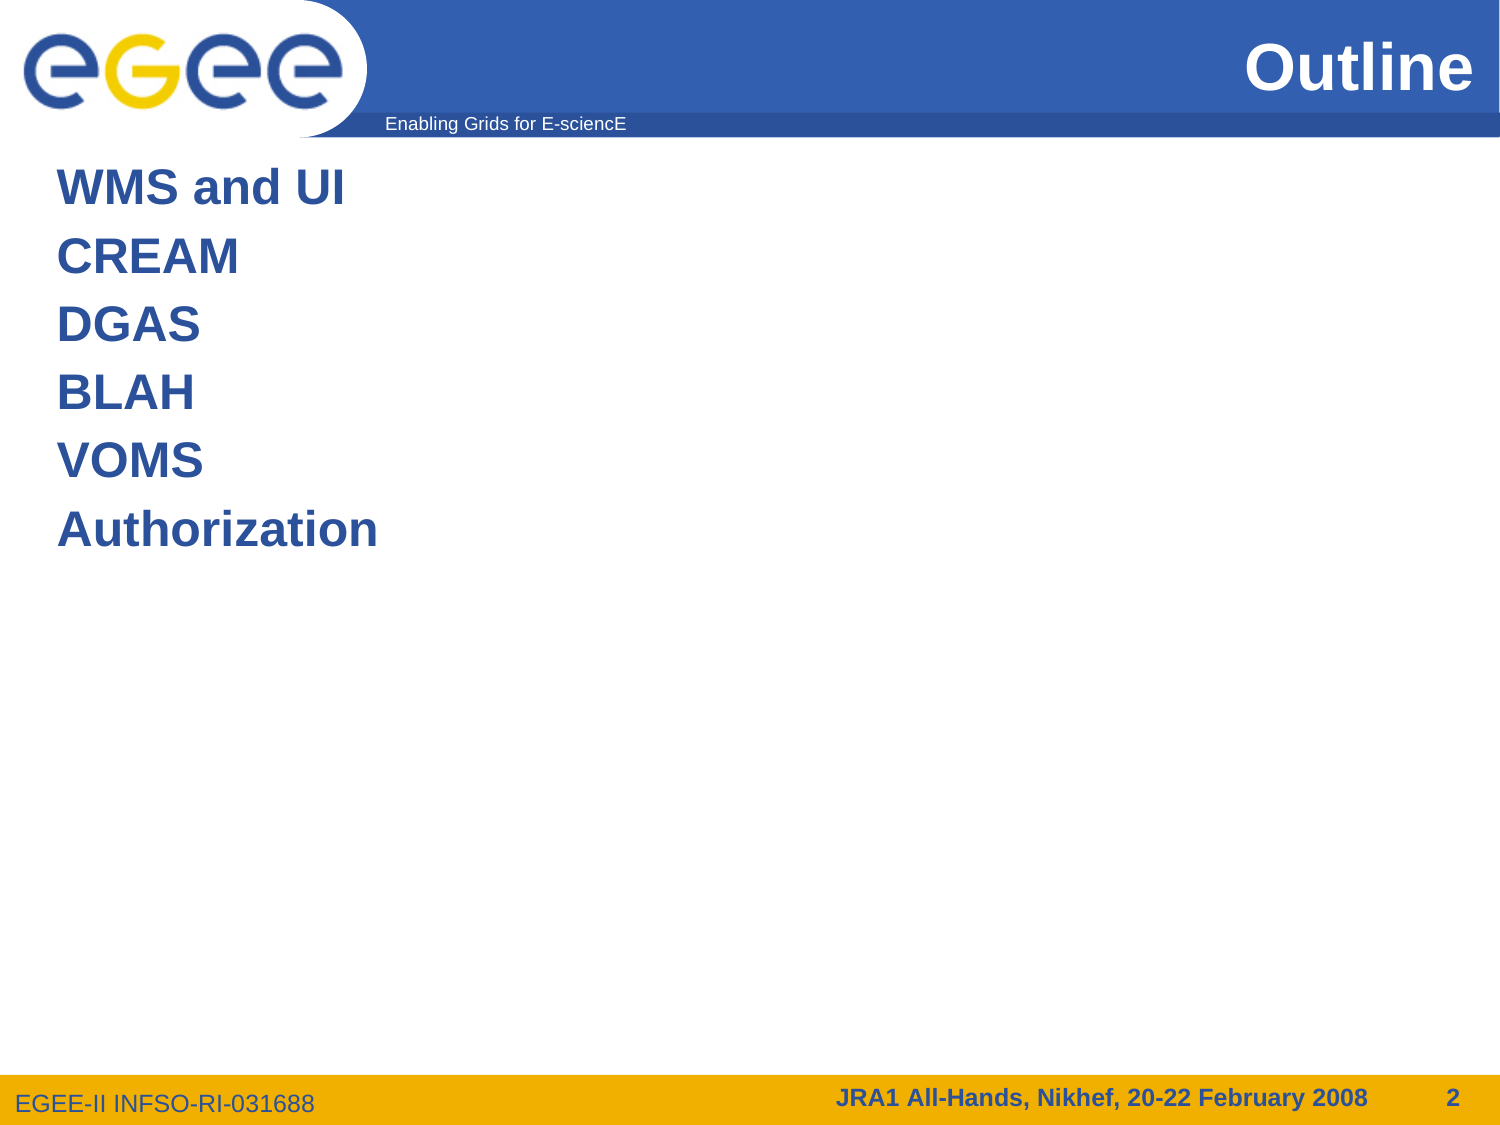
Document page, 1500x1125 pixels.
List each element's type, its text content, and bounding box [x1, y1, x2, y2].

title Outline [369, 0, 1475, 148]
picture [18, 30, 349, 112]
list WMS and UI CREAM DGAS BLAH VOMS Authorization [56, 159, 1466, 1036]
